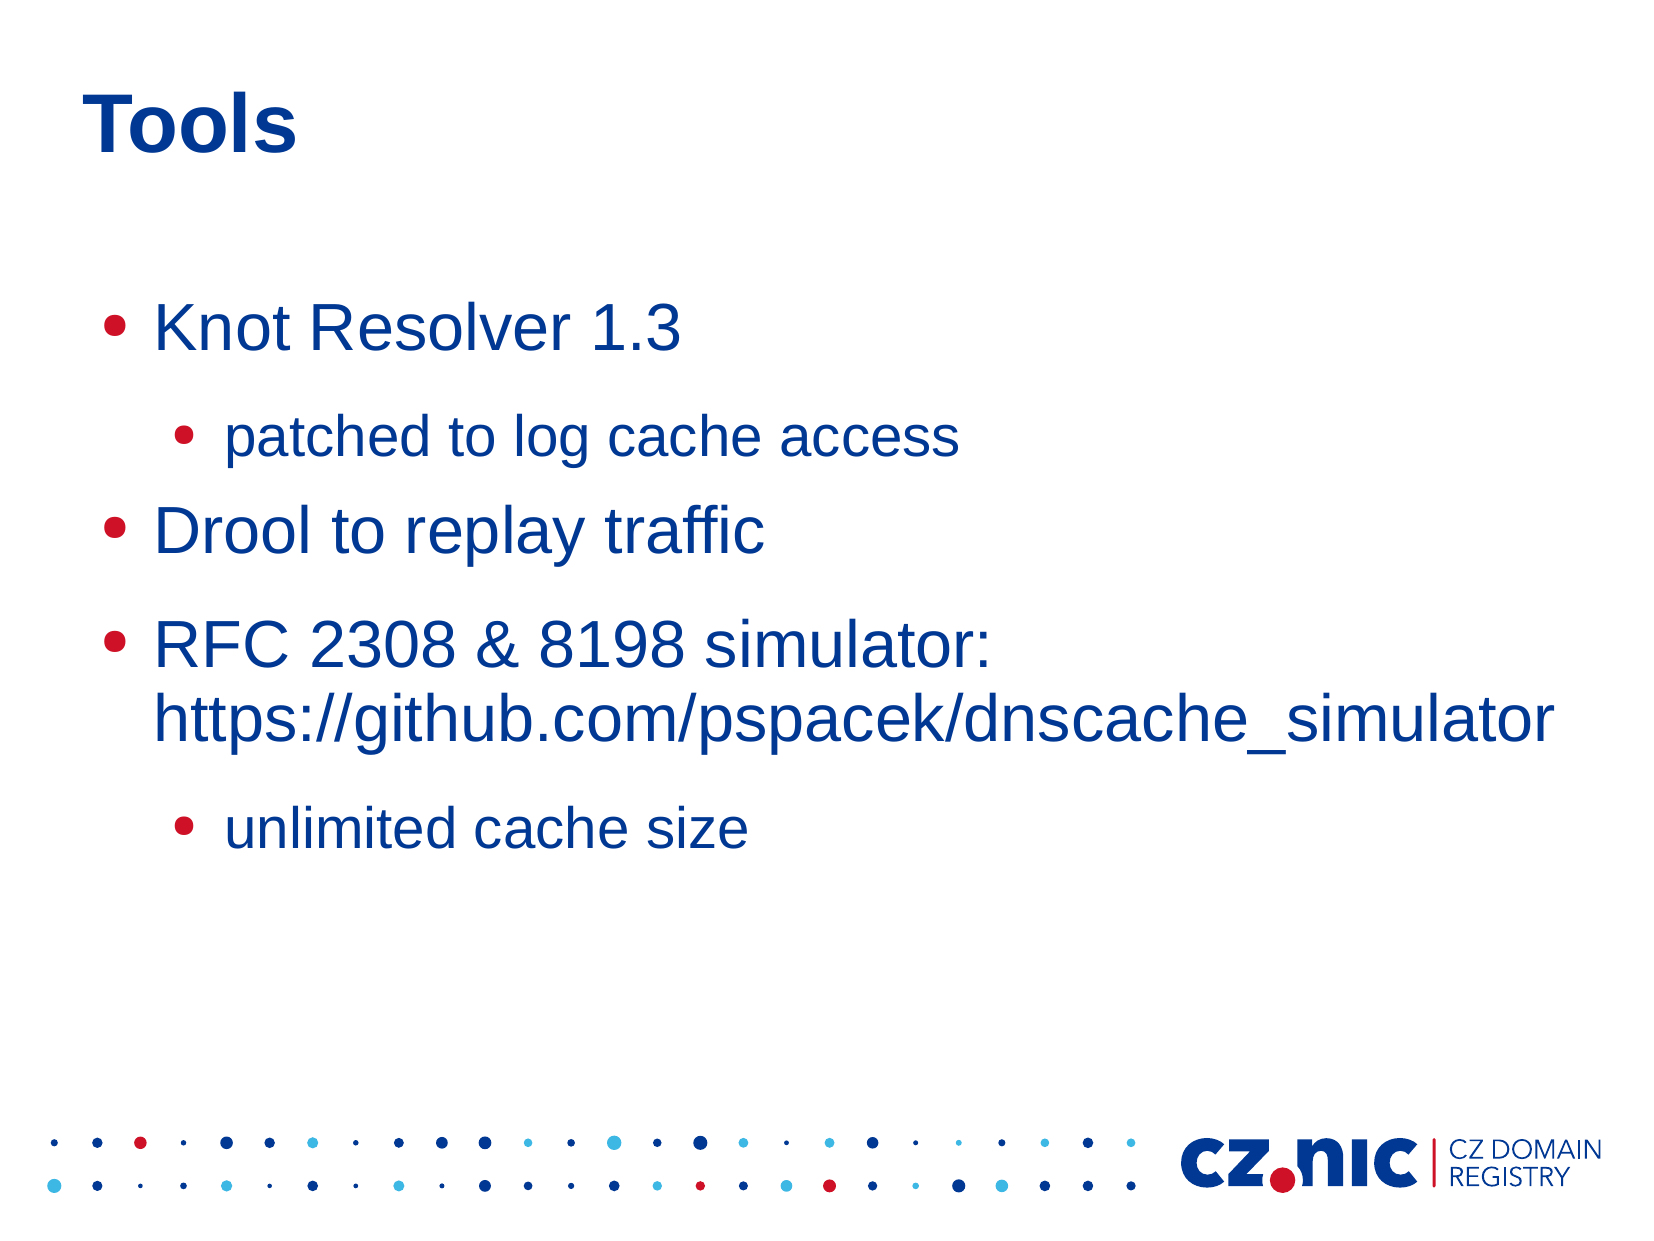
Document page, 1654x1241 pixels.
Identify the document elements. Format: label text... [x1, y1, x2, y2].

list Knot Resolver 1.3 patched to log cache access Drool to replay traffic RFC 2308 & 8198 simulator: https://github.com/pspacek/dnscache_simulator unlimited cache size [82, 290, 1571, 1010]
title Tools [82, 70, 1571, 178]
